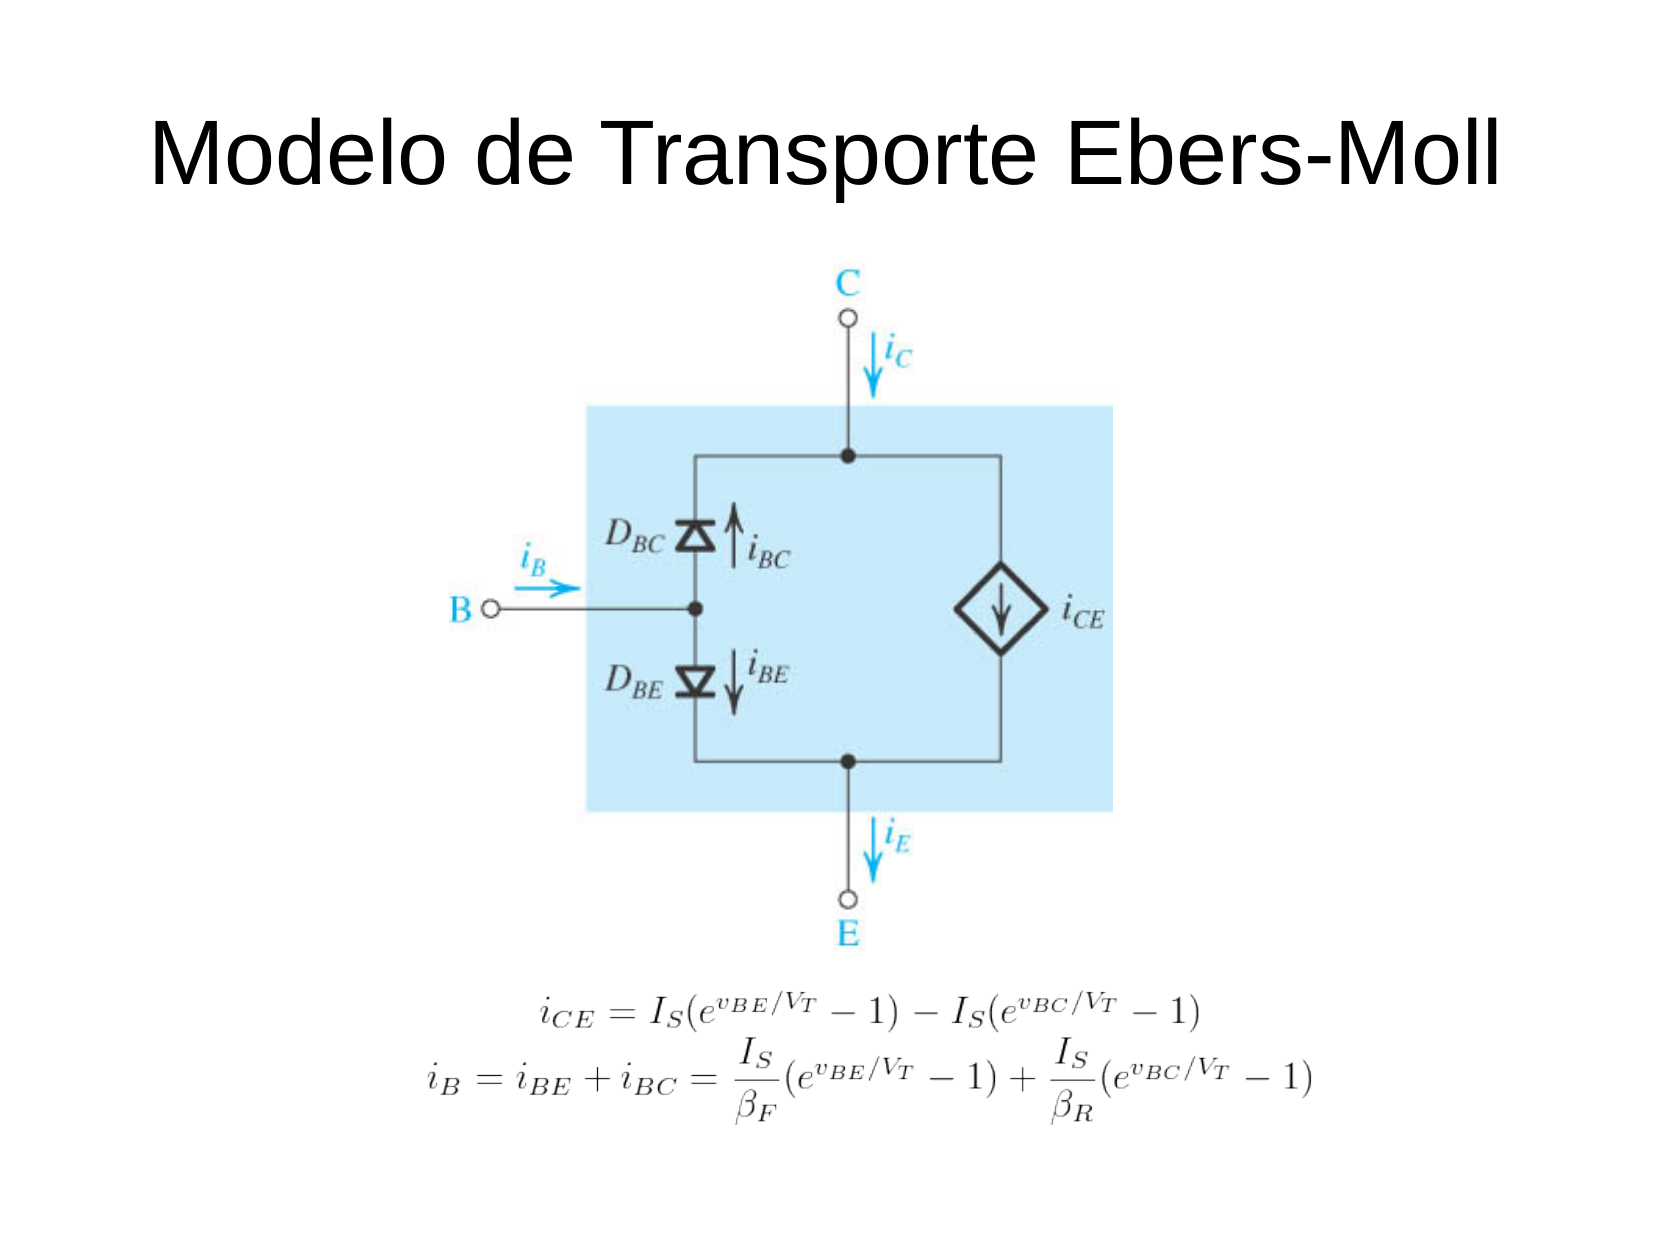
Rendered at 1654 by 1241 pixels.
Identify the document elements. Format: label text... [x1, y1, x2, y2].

picture [449, 262, 1113, 954]
picture [400, 989, 1313, 1126]
title Modelo de Transporte Ebers-Moll [82, 49, 1571, 257]
